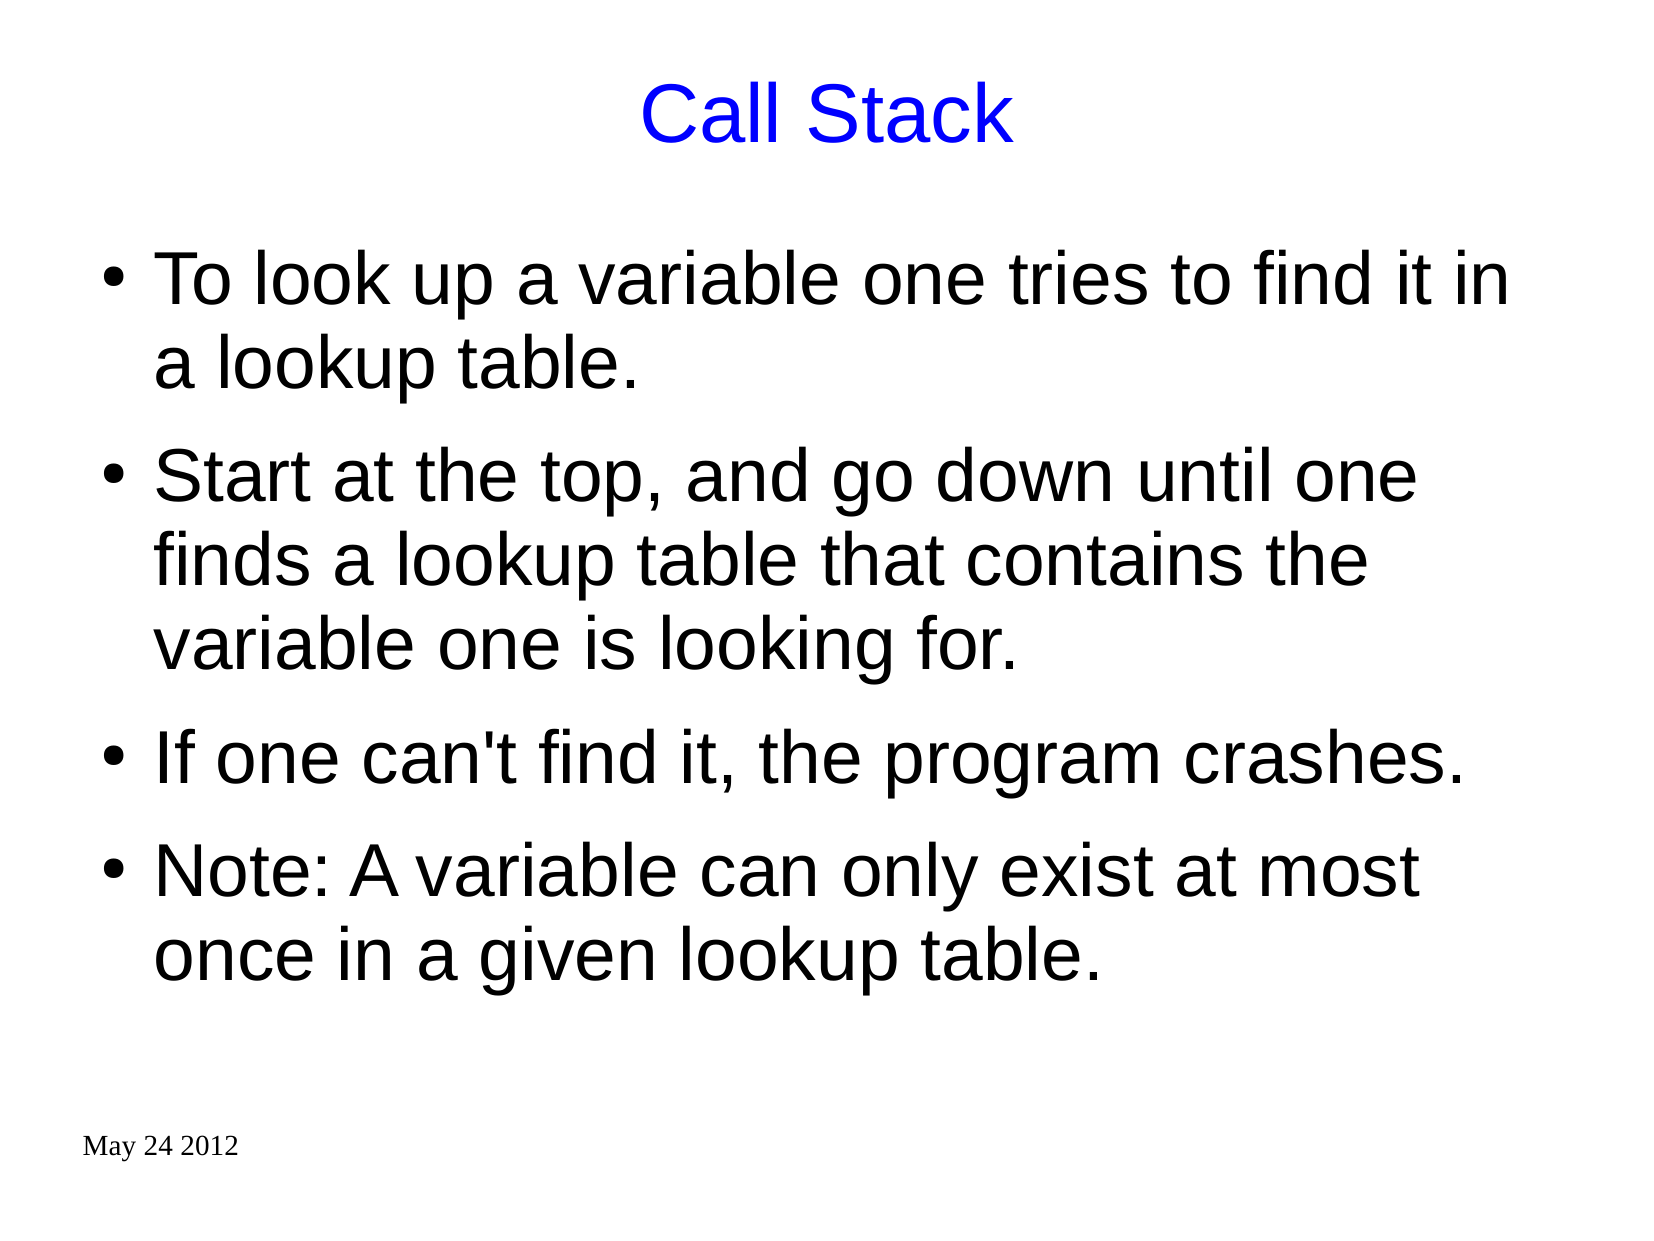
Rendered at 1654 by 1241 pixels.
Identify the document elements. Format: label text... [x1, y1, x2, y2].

list To look up a variable one tries to find it in a lookup table. Start at the top, and go down until one finds a lookup table that contains the variable one is looking for. If one can't find it, the program crashes. Note: A variable can only exist at most once in a given lookup table. [82, 236, 1571, 1109]
title Call Stack [82, 49, 1571, 178]
